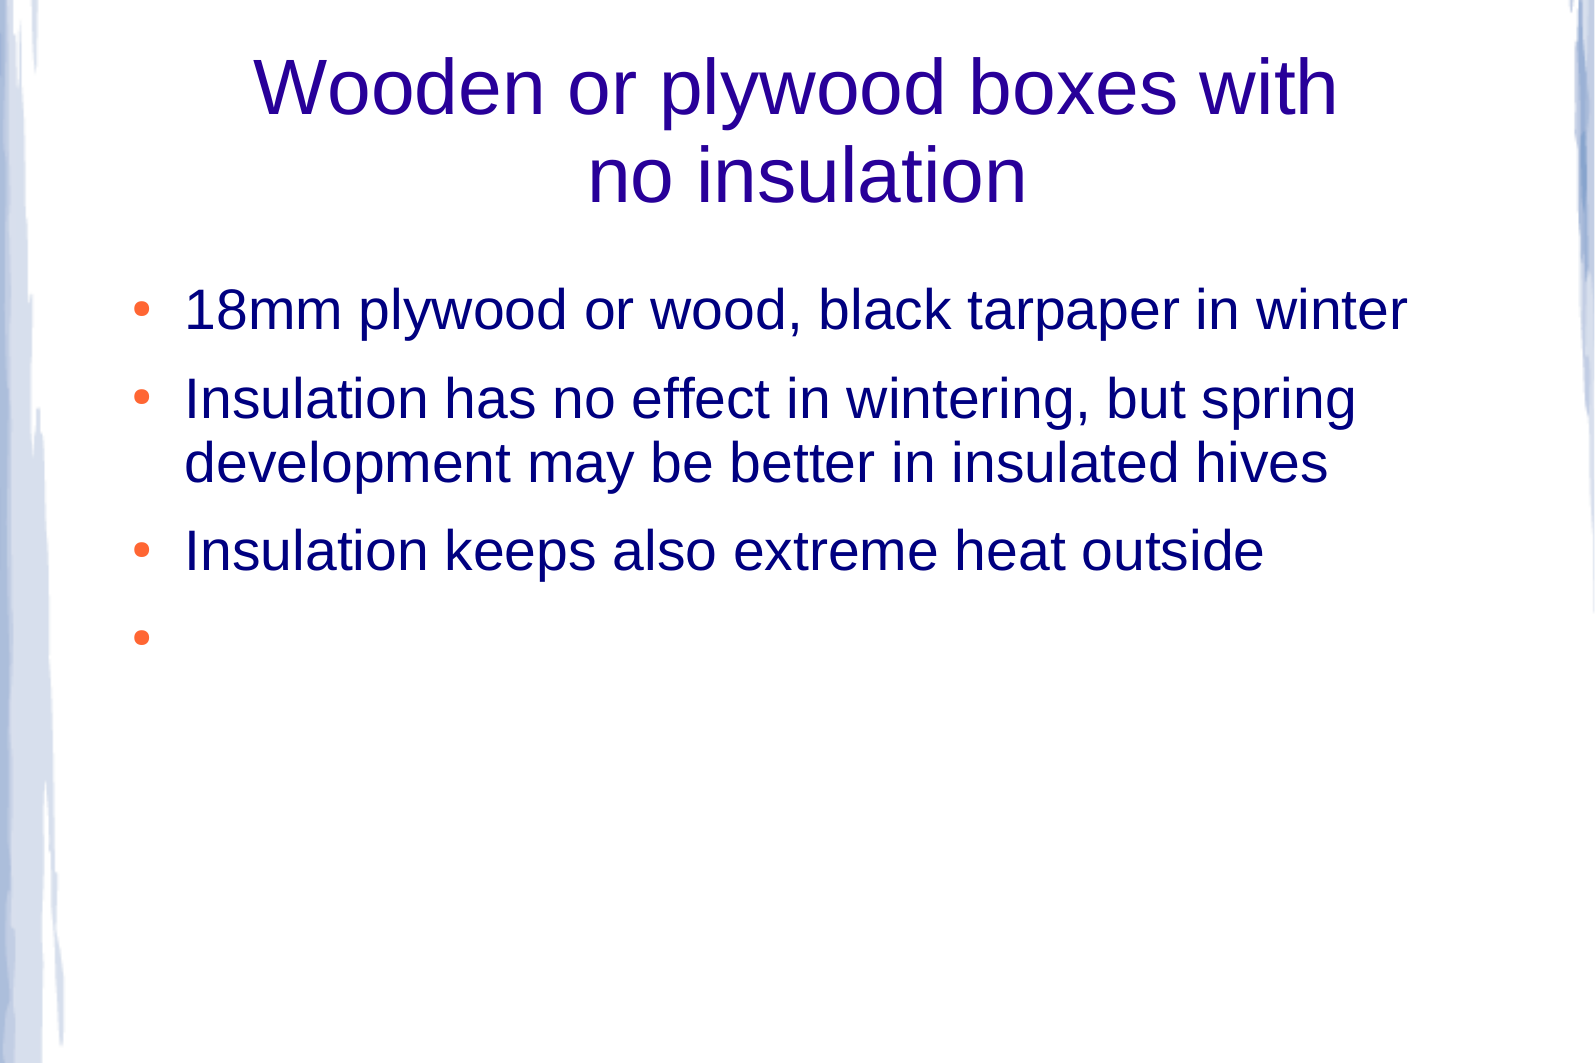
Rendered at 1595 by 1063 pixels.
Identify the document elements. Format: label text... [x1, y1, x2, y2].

picture [0, 0, 1595, 1063]
title Wooden or plywood boxes with no insulation [79, 42, 1515, 220]
list 18mm plywood or wood, black tarpaper in winter Insulation has no effect in wintering, but spring development may be better in insulated hives Insulation keeps also extreme heat outside [113, 278, 1515, 861]
